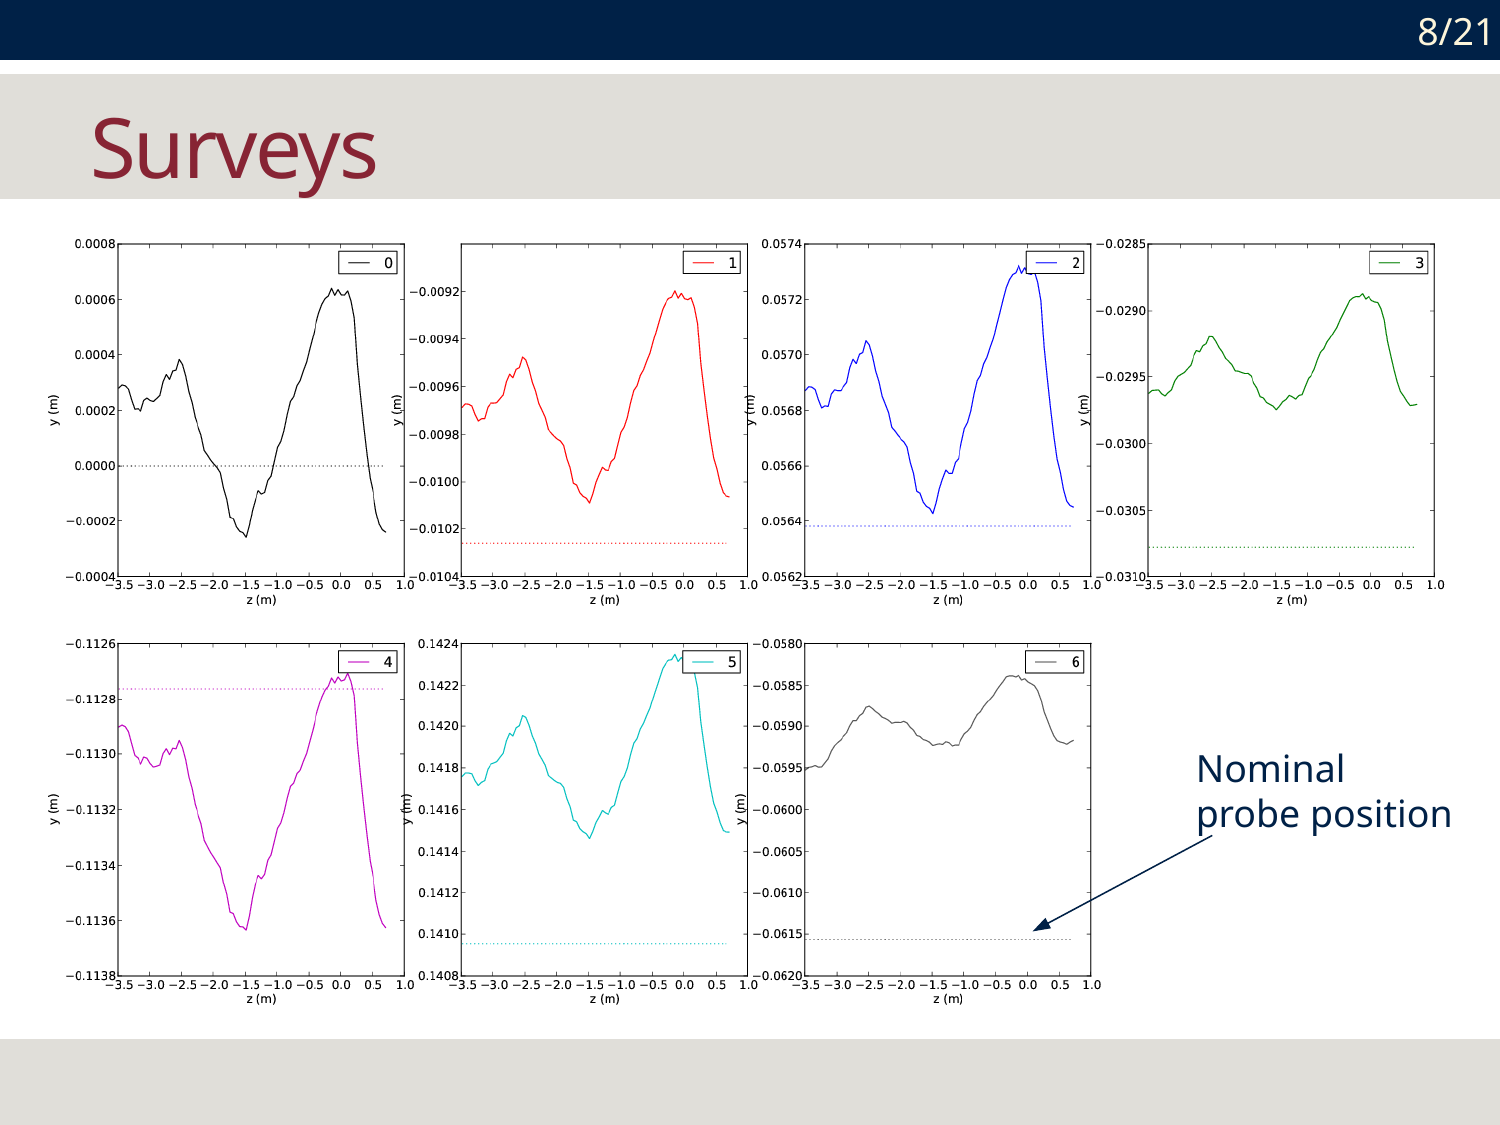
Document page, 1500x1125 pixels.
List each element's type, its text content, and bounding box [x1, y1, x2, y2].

text_box Nominal probe position [1180, 737, 1474, 844]
text_box Surveys [75, 87, 1426, 251]
picture [0, 199, 1500, 1039]
text_box 8/21 [1402, 0, 1500, 61]
